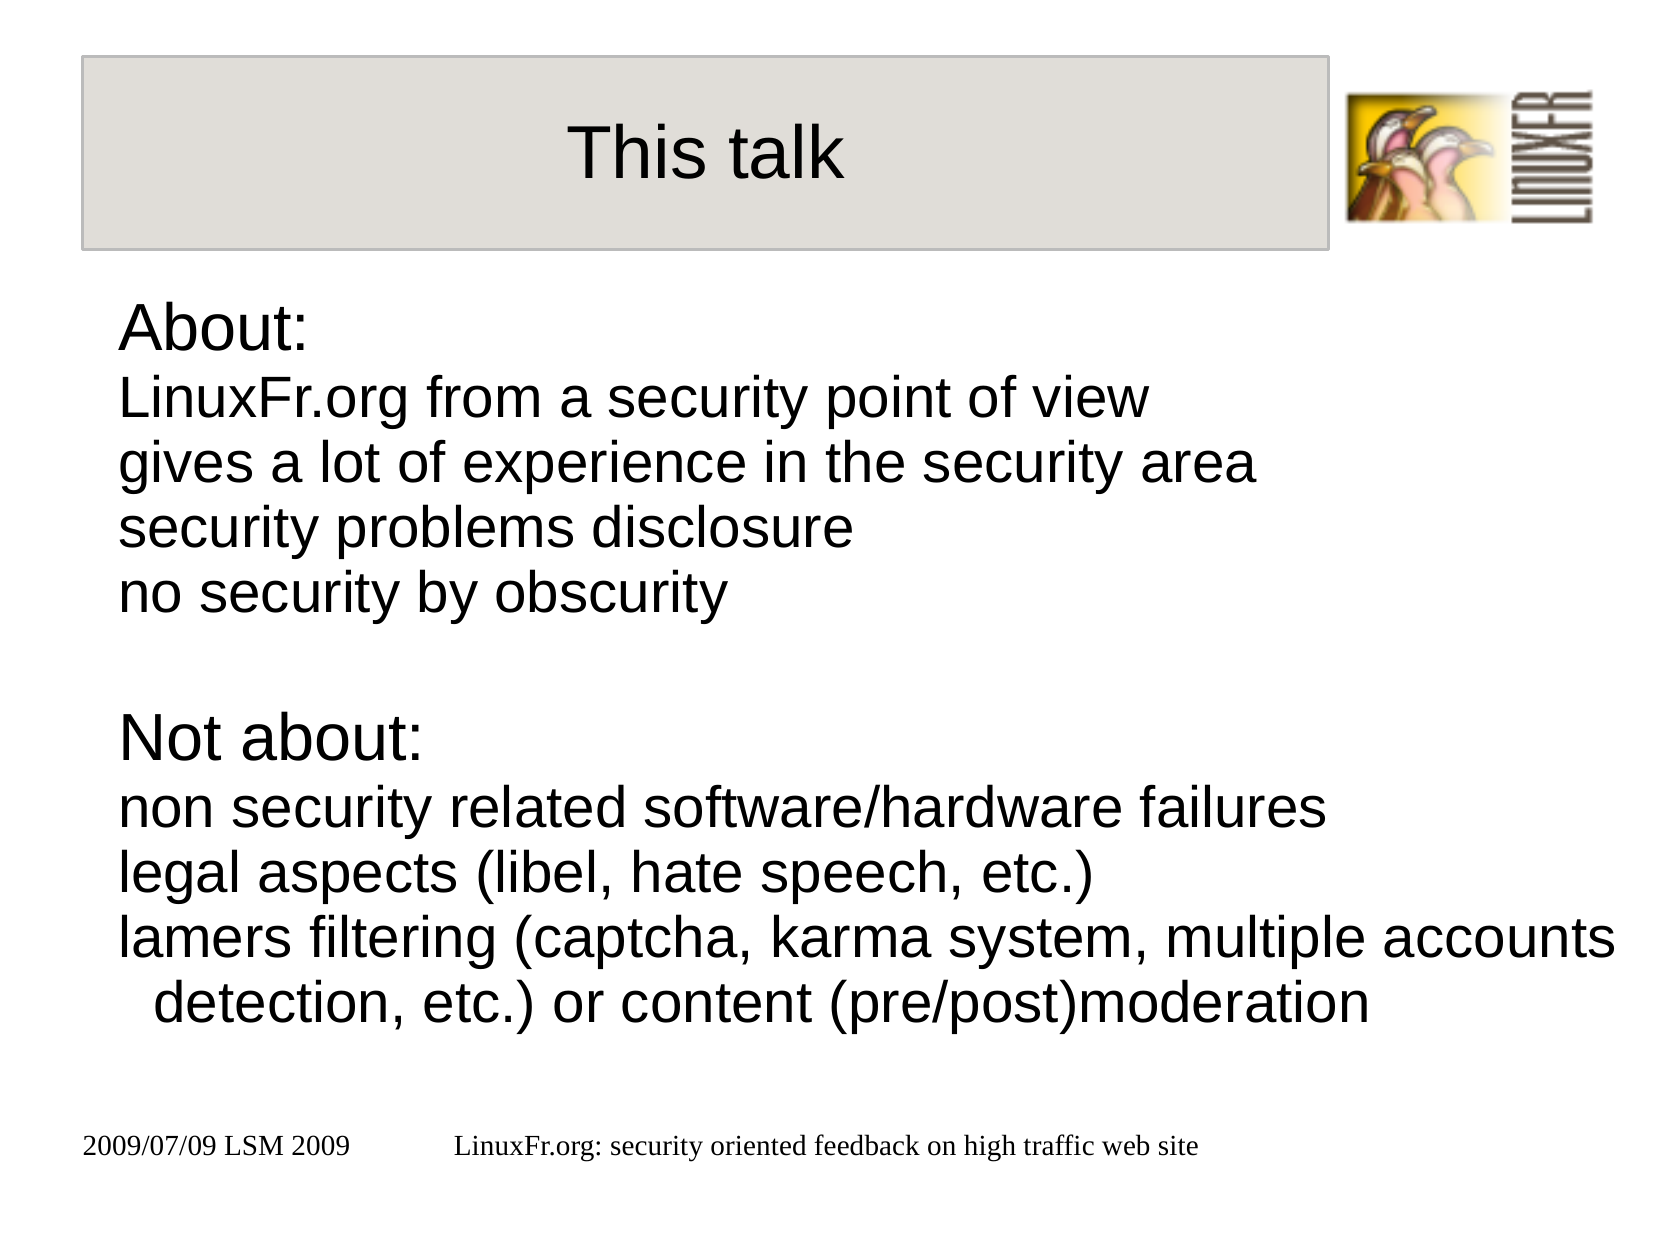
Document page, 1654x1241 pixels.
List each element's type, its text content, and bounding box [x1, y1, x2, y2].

subtitle About: LinuxFr.org from a security point of view gives a lot of experience in the security area security problems disclosure no security by obscurity Not about: non security related software/hardware failures legal aspects (libel, hate speech, etc.) lamers filtering (captcha, karma system, multiple accounts detection, etc.) or content (pre/post)moderation [82, 290, 1625, 1094]
picture [1341, 88, 1601, 229]
title This talk [82, 56, 1329, 250]
